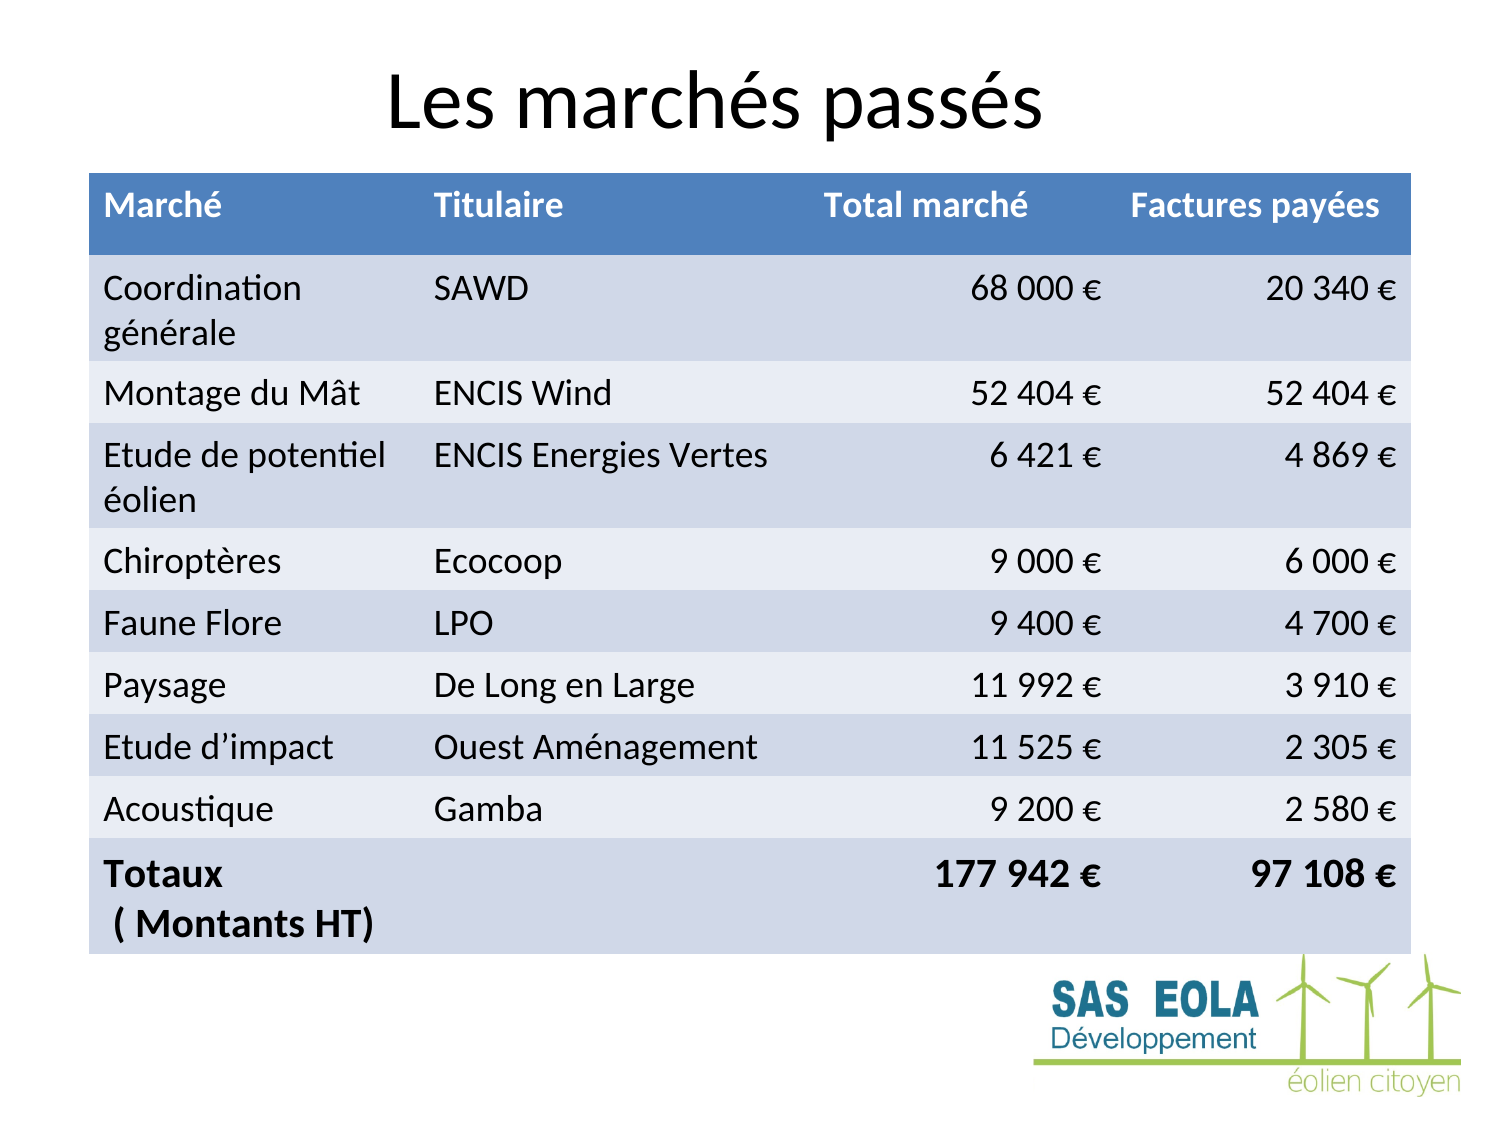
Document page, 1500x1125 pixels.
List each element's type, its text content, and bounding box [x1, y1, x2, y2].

table_cell 3 910 € [1116, 652, 1411, 714]
table_cell Coordination générale [89, 255, 419, 361]
table_cell Gamba [419, 776, 809, 838]
table_header Factures payées [1116, 173, 1411, 255]
table_cell 6 000 € [1116, 528, 1411, 590]
table_cell SAWD [419, 255, 809, 361]
table_header Total marché [809, 173, 1116, 255]
table_cell 11 525 € [809, 714, 1116, 776]
table_cell 9 000 € [809, 528, 1116, 590]
table_cell ENCIS Wind [419, 361, 809, 423]
table_cell Etude d’impact [89, 714, 419, 776]
table_header Marché [89, 173, 419, 255]
table_cell 9 200 € [809, 776, 1116, 838]
table_cell 4 700 € [1116, 590, 1411, 652]
table_cell 68 000 € [809, 255, 1116, 361]
table_cell 2 580 € [1116, 776, 1411, 838]
table_cell 177 942 € [809, 838, 1116, 954]
table_cell Etude de potentiel éolien [89, 423, 419, 528]
table_cell 2 305 € [1116, 714, 1411, 776]
table_cell Ouest Aménagement [419, 714, 809, 776]
table_cell Ecocoop [419, 528, 809, 590]
table_cell 11 992 € [809, 652, 1116, 714]
table_cell Montage du Mât [89, 361, 419, 423]
table_header Titulaire [419, 173, 809, 255]
table_cell Totaux ( Montants HT) [89, 838, 419, 954]
table_cell Paysage [89, 652, 419, 714]
table_cell ENCIS Energies Vertes [419, 423, 809, 528]
picture [1033, 952, 1461, 1097]
table_cell De Long en Large [419, 652, 809, 714]
title Les marchés passés [76, 19, 1355, 171]
table_cell 4 869 € [1116, 423, 1411, 528]
table_cell Acoustique [89, 776, 419, 838]
table_cell [419, 838, 809, 954]
table_cell 97 108 € [1116, 838, 1411, 954]
table_cell Chiroptères [89, 528, 419, 590]
table_cell 52 404 € [809, 361, 1116, 423]
table_cell 9 400 € [809, 590, 1116, 652]
table_cell 6 421 € [809, 423, 1116, 528]
table_cell LPO [419, 590, 809, 652]
table_cell 20 340 € [1116, 255, 1411, 361]
table_cell 52 404 € [1116, 361, 1411, 423]
table_cell Faune Flore [89, 590, 419, 652]
